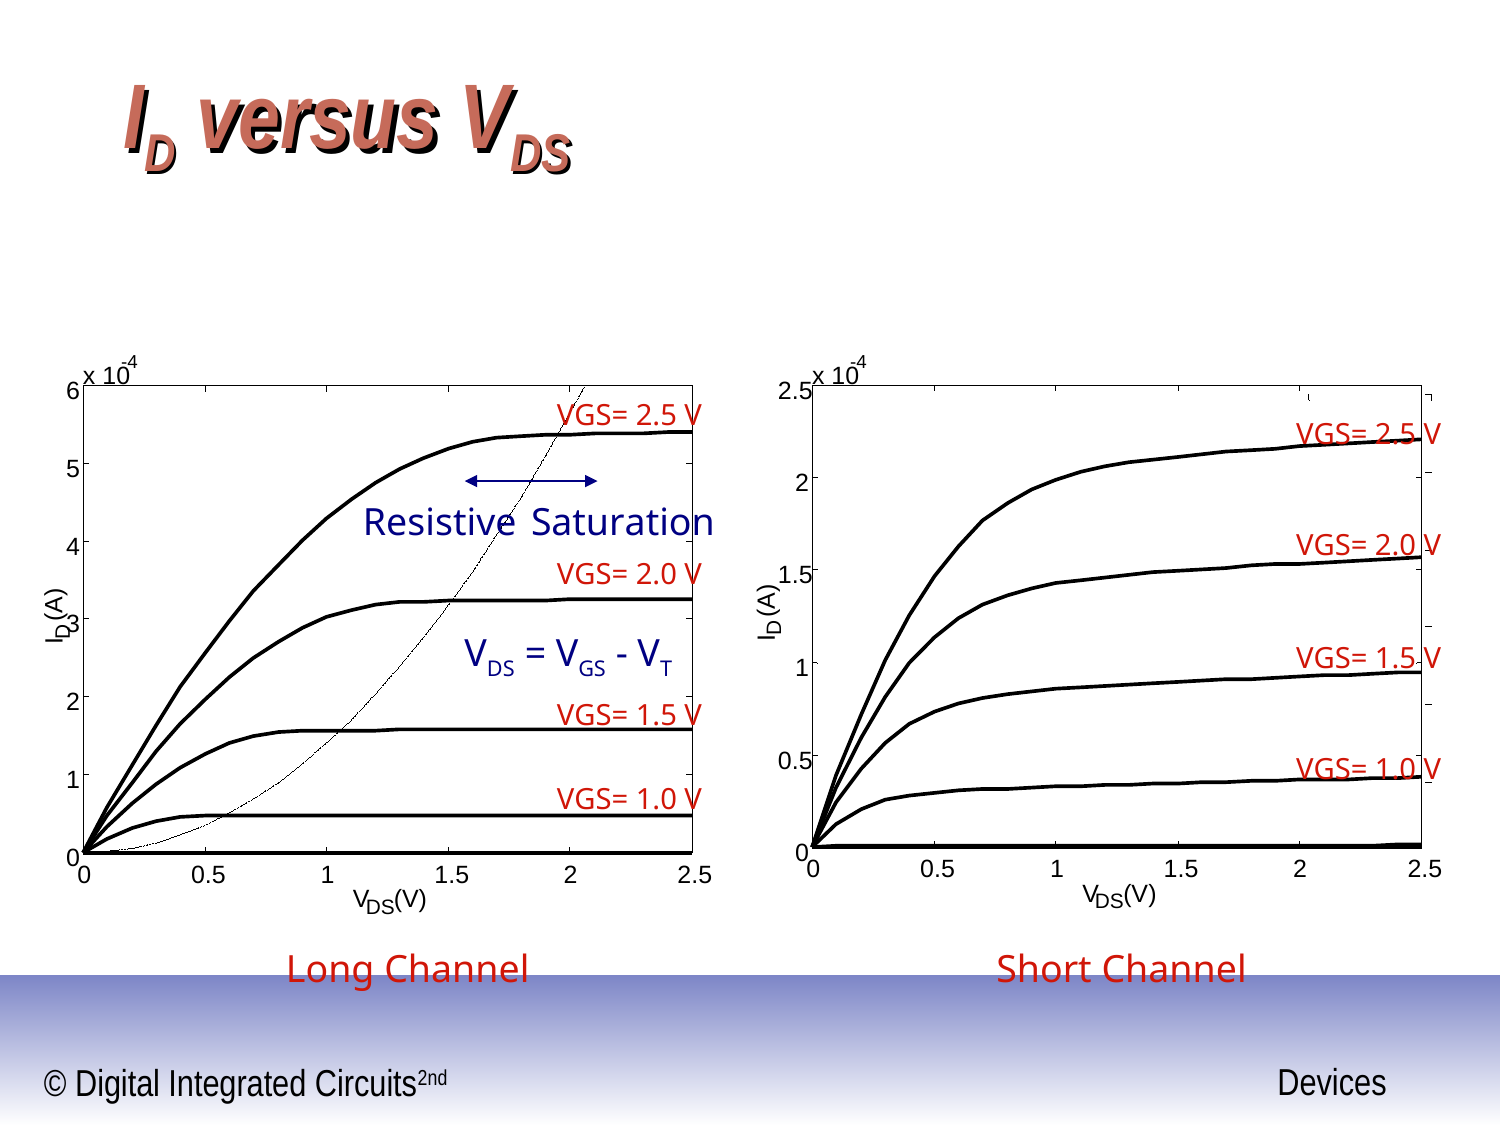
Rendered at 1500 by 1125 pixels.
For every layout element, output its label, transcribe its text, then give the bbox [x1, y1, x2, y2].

text_box V [1082, 886, 1094, 908]
text_box 3 [68, 607, 81, 638]
text_box V [1082, 877, 1100, 899]
text_box 1.5 [777, 558, 812, 589]
text_box VGS= 2.5 V [1281, 407, 1457, 458]
text_box 2 [795, 466, 810, 497]
text_box 1 [795, 651, 810, 682]
text_box 0.5 [920, 852, 956, 883]
text_box x 10 [84, 386, 131, 390]
text_box D [768, 625, 779, 631]
text_box 1 [1050, 852, 1065, 883]
text_box [839, 451, 1421, 775]
text_box D [56, 629, 67, 635]
text_box 2 [1293, 852, 1308, 883]
text_box VGS= 1.0 V [1281, 742, 1457, 794]
text_box VGS= 2.0 V [542, 551, 718, 598]
text_box 0 [795, 836, 810, 867]
text_box 2 [563, 858, 578, 889]
text_box [834, 566, 1421, 800]
text_box 3 [68, 616, 76, 624]
text_box 1 [66, 763, 81, 794]
text_box 6 [66, 374, 81, 405]
text_box [822, 680, 1421, 834]
text_box D [760, 620, 786, 636]
text_box (V) [386, 882, 428, 913]
text_box x 10 [812, 359, 860, 385]
text_box [112, 506, 542, 804]
text_box 0.5 [777, 744, 812, 775]
text_box [102, 602, 692, 828]
text_box [813, 386, 1421, 835]
text_box Resistive [348, 490, 516, 551]
text_box [98, 732, 692, 841]
text_box 1.5 [434, 858, 470, 889]
text_box [92, 818, 692, 851]
text_box [820, 783, 1421, 844]
text_box 4 [66, 530, 81, 561]
text_box VGS= 1.5 V [1281, 631, 1457, 682]
text_box 1 [320, 858, 335, 889]
text_box 0.5 [191, 858, 227, 889]
text_box VDS = VGS - VT [449, 621, 688, 689]
text_box 0 [66, 841, 81, 872]
title ID versus VDS [108, 50, 1384, 190]
text_box x 10 [82, 359, 131, 390]
text_box VGS= 1.0 V [542, 772, 718, 823]
text_box [370, 437, 692, 490]
text_box VGS= 2.5 V [542, 388, 718, 439]
text_box VGS= 2.0 V [1281, 518, 1457, 570]
text_box Short Channel [981, 937, 1263, 998]
text_box Long Channel [271, 937, 545, 998]
text_box V [352, 882, 370, 904]
text_box DS [1094, 887, 1124, 913]
text_box 1.5 [1163, 852, 1199, 883]
text_box 2.5 [777, 374, 812, 405]
text_box [84, 386, 569, 845]
text_box V [352, 891, 365, 913]
text_box Saturation [516, 490, 730, 551]
text_box 5 [66, 452, 81, 483]
text_box -4 [121, 350, 139, 373]
text_box DS [365, 893, 395, 919]
text_box x 10 [119, 369, 127, 382]
text_box 0 [80, 867, 88, 881]
text_box I [37, 637, 68, 645]
text_box 2.5 [677, 858, 713, 889]
text_box 0 [806, 852, 821, 883]
text_box x 10 [813, 386, 860, 390]
text_box D [49, 624, 75, 640]
text_box (A) [37, 587, 68, 629]
text_box I [750, 634, 781, 642]
text_box -4 [850, 350, 868, 373]
text_box 0 [77, 858, 92, 889]
text_box (A) [750, 584, 781, 625]
text_box 0 [809, 861, 817, 875]
text_box (V) [1116, 877, 1157, 908]
text_box VGS= 1.5 V [542, 688, 718, 739]
text_box 2.5 [1407, 852, 1443, 883]
text_box 2 [66, 685, 81, 716]
